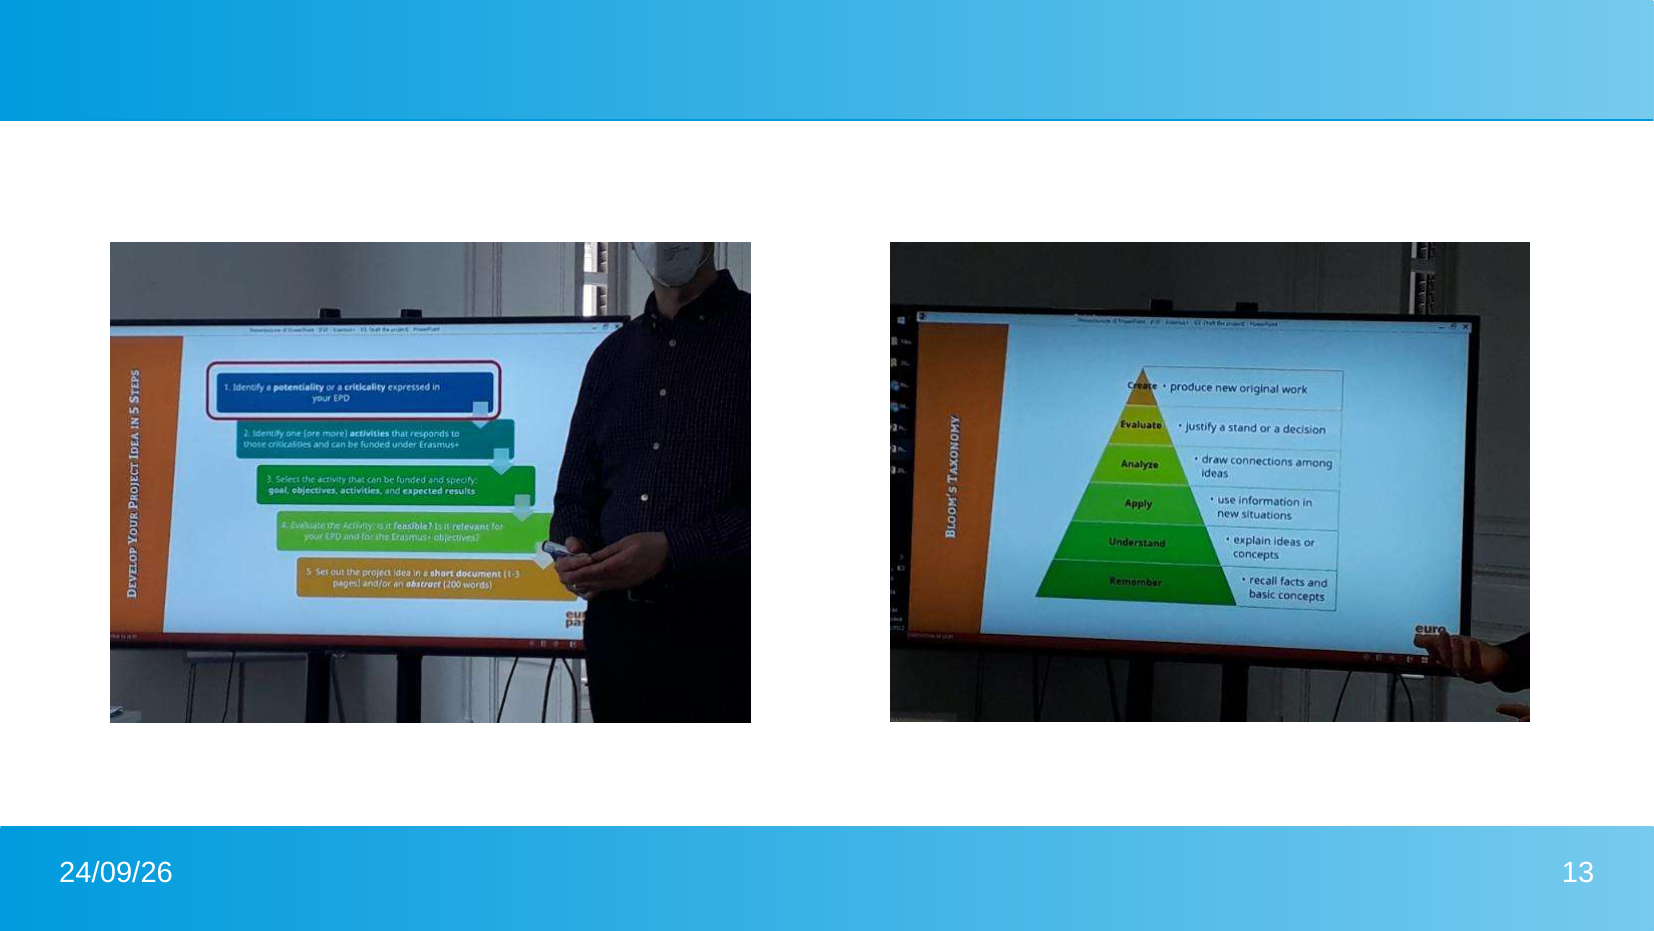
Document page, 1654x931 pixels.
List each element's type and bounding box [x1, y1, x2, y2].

picture [110, 242, 751, 723]
picture [890, 242, 1530, 722]
